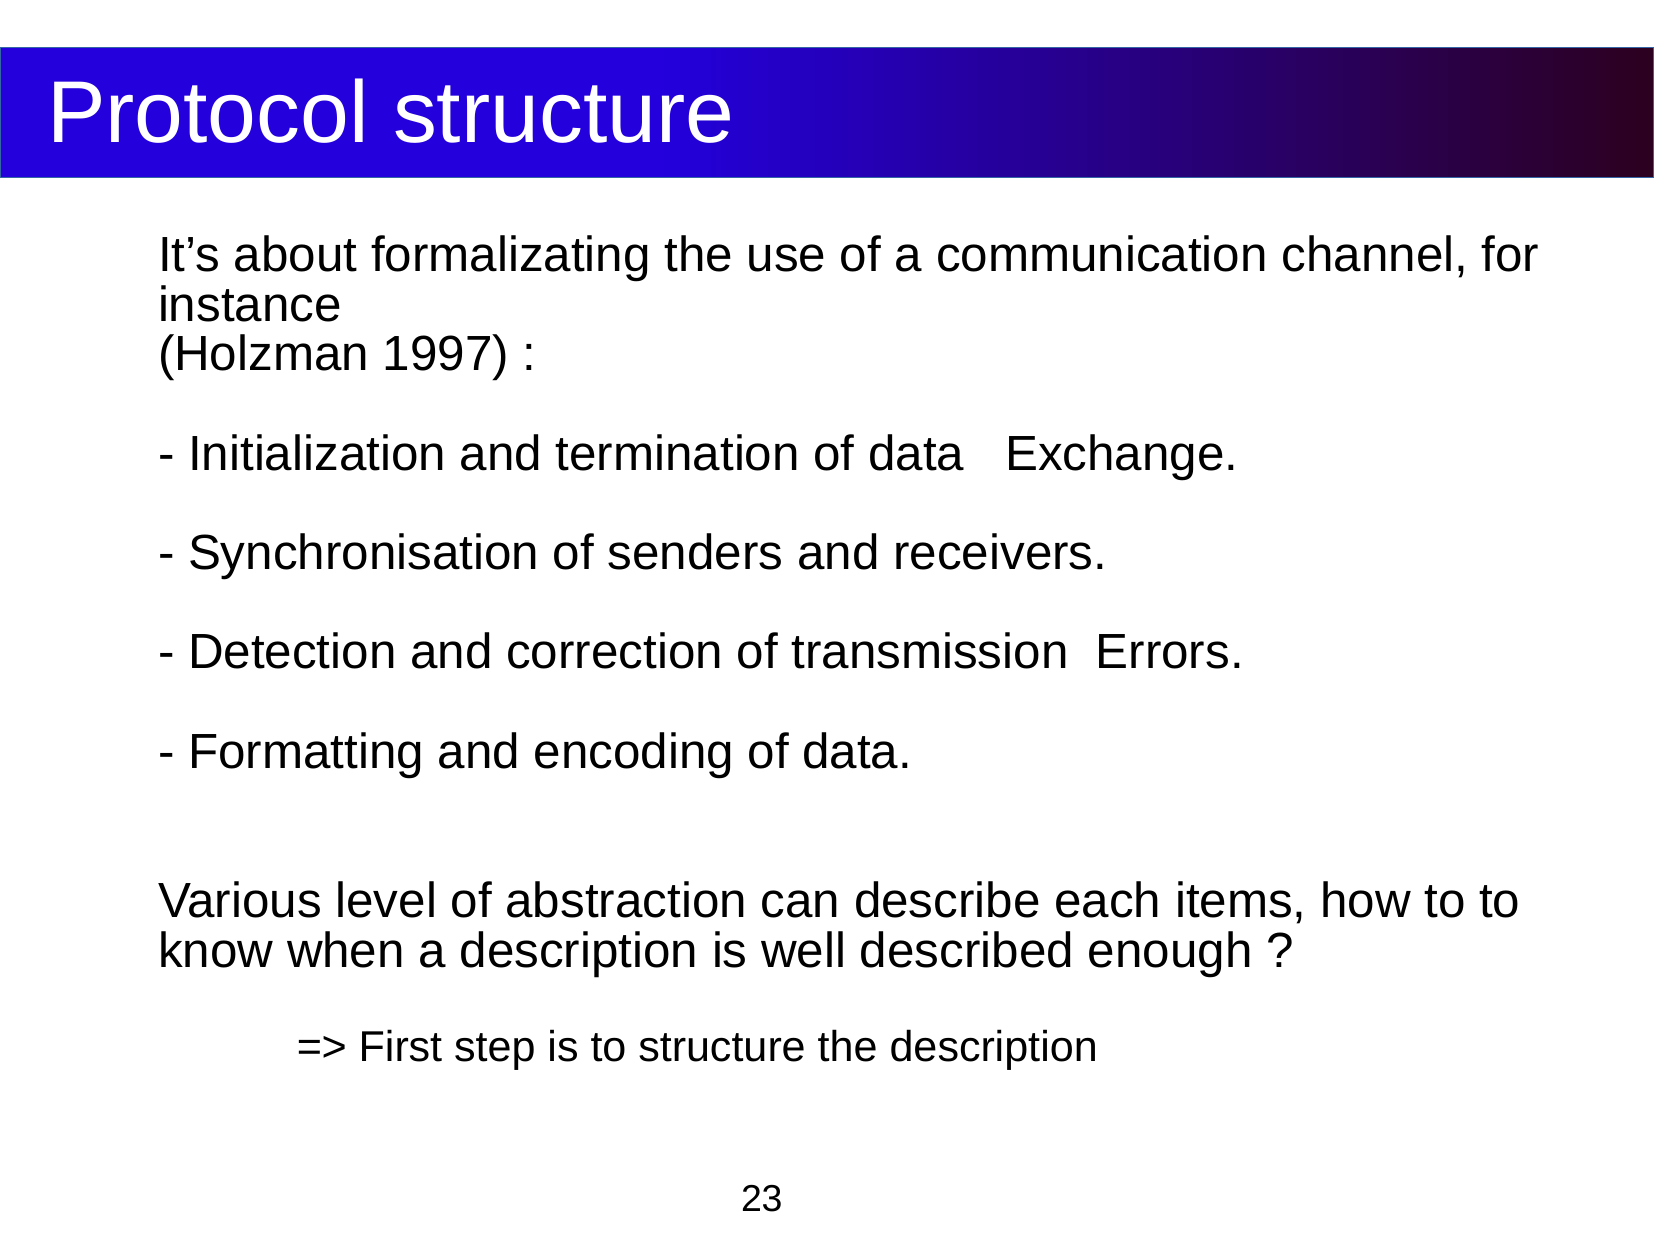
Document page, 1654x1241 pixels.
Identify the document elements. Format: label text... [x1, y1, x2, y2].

list It’s about formalizating the use of a communication channel, for instance (Holzman 1997) : - Initialization and termination of data Exchange. - Synchronisation of senders and receivers. - Detection and correction of transmission Errors. - Formatting and encoding of data. Various level of abstraction can describe each items, how to to know when a description is well described enough ? => First step is to structure the description [116, 231, 1630, 1075]
title Protocol structure [47, 6, 1477, 225]
